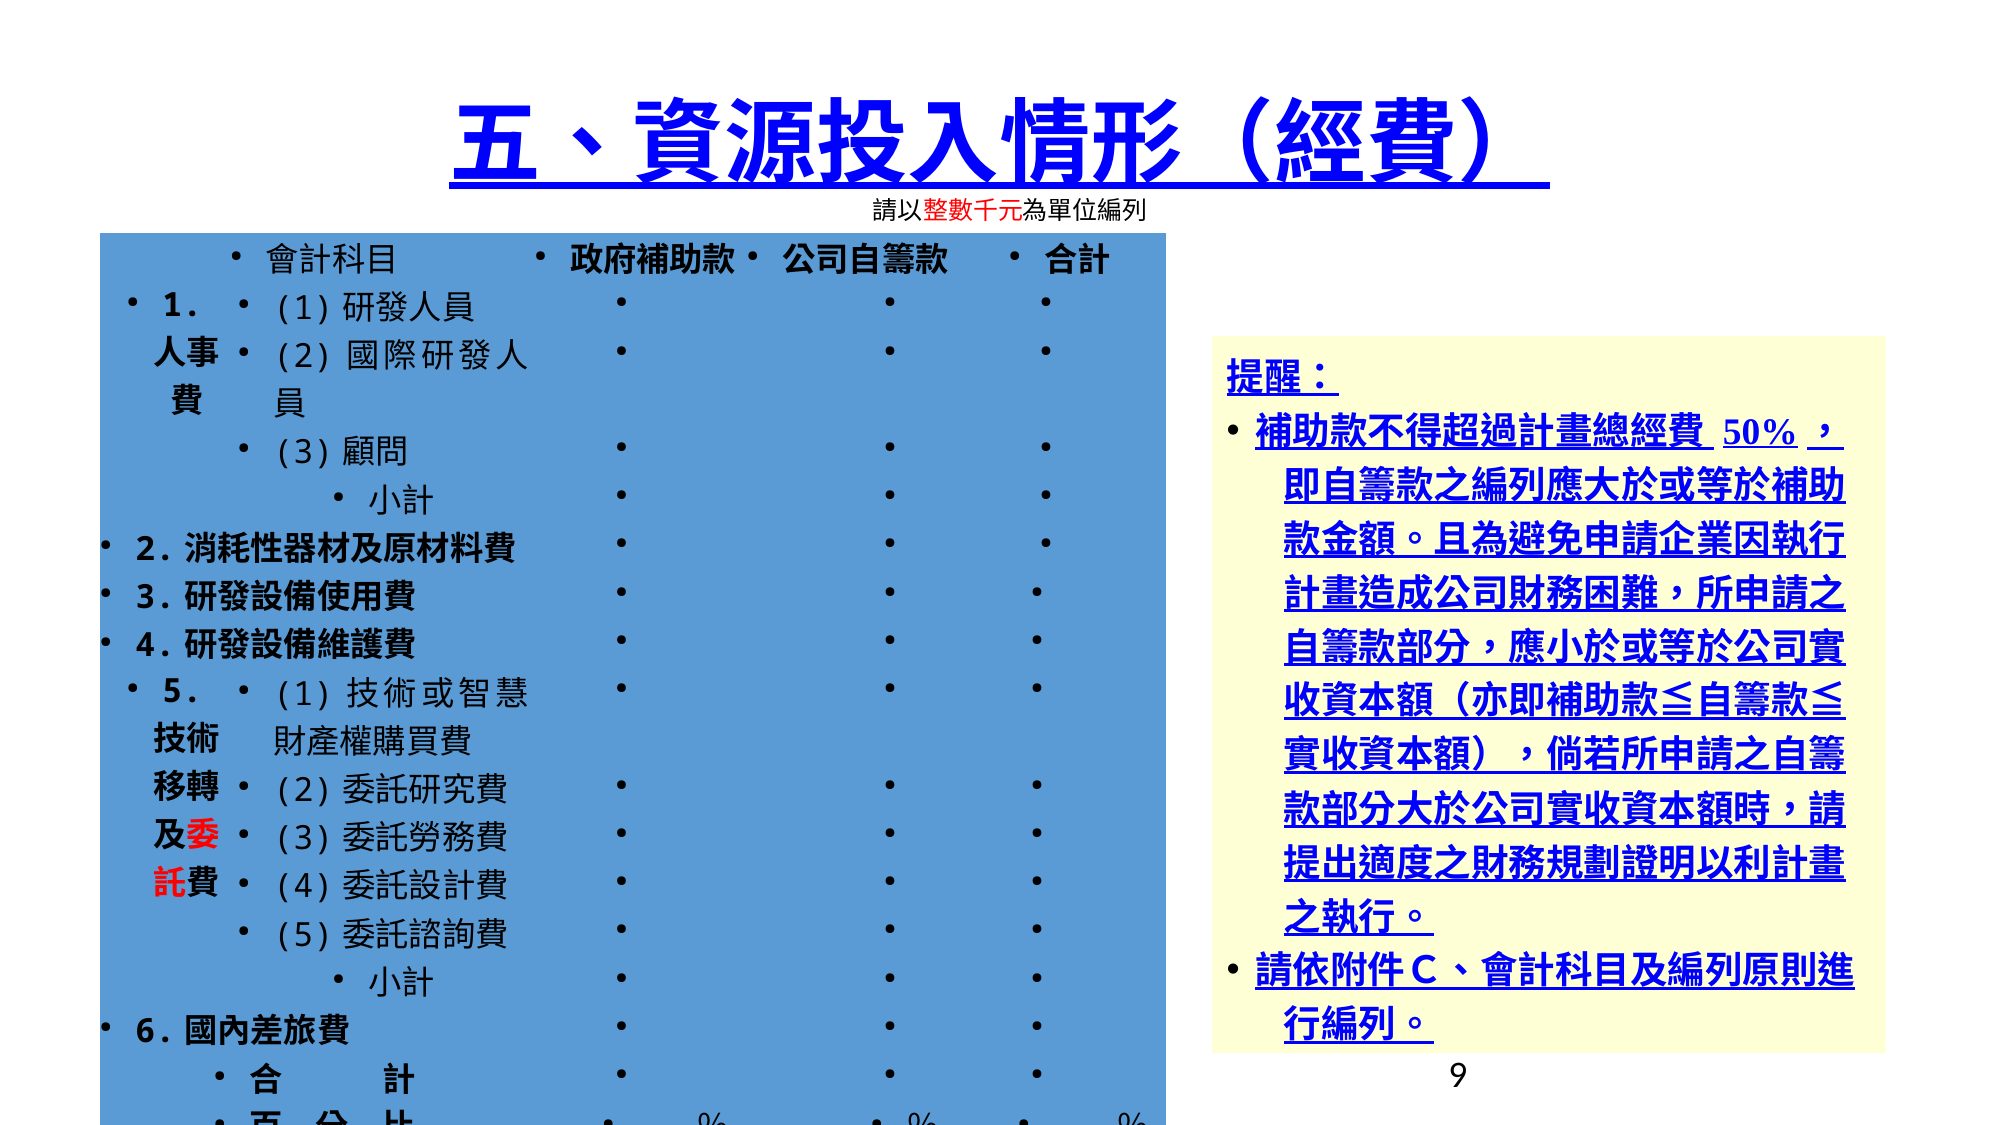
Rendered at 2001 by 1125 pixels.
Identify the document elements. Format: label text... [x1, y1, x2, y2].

table_cell (3)顧問 [238, 425, 529, 474]
table_cell [742, 667, 954, 763]
table_cell 小計 [238, 474, 529, 522]
table_cell [742, 1004, 954, 1052]
table_cell [954, 329, 1166, 425]
table_cell [742, 281, 954, 329]
table_cell [954, 956, 1166, 1004]
table_cell [742, 474, 954, 522]
table_cell ％ [911, 1115, 917, 1125]
table_cell 合 計 [100, 1052, 529, 1101]
table_cell [954, 281, 1166, 329]
table_cell (5)委託諮詢費 [238, 908, 529, 956]
table_cell ％ [701, 1115, 707, 1125]
table_cell ％ [742, 1101, 954, 1125]
table_cell 2.消耗性器材及原材料費 [100, 522, 529, 570]
table_cell [529, 667, 742, 763]
table_cell [954, 859, 1166, 908]
table_cell 6.國內差旅費 [100, 1004, 529, 1052]
table_cell 百 分 比 [100, 1101, 529, 1125]
table_cell [742, 859, 954, 908]
table_cell [742, 522, 954, 570]
table_header 會計科目 [100, 233, 529, 281]
table_cell [954, 1052, 1166, 1101]
table_cell [954, 667, 1166, 763]
table_cell (2)國際研發人員 [238, 329, 529, 425]
table_cell [954, 1004, 1166, 1052]
table_header 公司自籌款 [742, 233, 954, 281]
table_cell (1)技術或智慧財產權購買費 [238, 667, 529, 763]
text_box 提醒： 補助款不得超過計畫總經費 50%，即自籌款之編列應大於或等於補助款金額。且為避免申請企業因執行計畫造成公司財務困難，所申請之自籌款部分，應小於或等於公司實收資本額（亦即補助款≦自籌款≦實收資本額），倘若所申請之自籌款部分大於公司實收資本額時，請提出適度之財務規劃證明以利計畫之執行。 請依附件Ｃ、會計科目及編列原則進行編列。 [1212, 336, 1886, 1053]
table_cell [742, 1052, 954, 1101]
table_cell [742, 618, 954, 667]
text_box 9 [1433, 1042, 1900, 1103]
table_cell [529, 956, 742, 1004]
table_header 合計 [954, 233, 1166, 281]
table_cell 4.研發設備維護費 [100, 618, 529, 667]
table_cell [742, 908, 954, 956]
table_cell 5.技術移轉及委託費 [100, 667, 238, 1004]
table_cell [954, 425, 1166, 474]
table_cell [529, 859, 742, 908]
table_cell [742, 329, 954, 425]
table_cell [954, 570, 1166, 618]
table_cell [742, 763, 954, 811]
table_cell [742, 570, 954, 618]
table_cell [742, 425, 954, 474]
table_cell [529, 570, 742, 618]
table_cell 小計 [238, 956, 529, 1004]
table_cell [954, 763, 1166, 811]
table_cell 3.研發設備使用費 [100, 570, 529, 618]
table_cell [954, 811, 1166, 859]
table_cell [529, 474, 742, 522]
table_cell [954, 474, 1166, 522]
table_cell ％ [954, 1101, 1166, 1125]
table_cell (2)委託研究費 [238, 763, 529, 811]
table_cell 1.人事費 [100, 281, 238, 522]
table_header 政府補助款 [529, 233, 742, 281]
table_cell (4)委託設計費 [238, 859, 529, 908]
table_cell [529, 618, 742, 667]
table_cell [529, 329, 742, 425]
table_cell [742, 956, 954, 1004]
table_cell [529, 811, 742, 859]
table_cell [529, 763, 742, 811]
table_cell [529, 522, 742, 570]
table_cell [529, 1052, 742, 1101]
table_cell [742, 811, 954, 859]
table_cell [529, 1004, 742, 1052]
table_cell (3)委託勞務費 [238, 811, 529, 859]
title 五、資源投入情形（經費） [99, 45, 1900, 233]
table_cell ％ [529, 1101, 742, 1125]
table_cell [954, 908, 1166, 956]
table_cell ％ [1121, 1115, 1127, 1125]
table_cell [529, 908, 742, 956]
text_box 請以整數千元為單位編列 [858, 187, 1163, 232]
table_cell [529, 425, 742, 474]
table_cell [529, 281, 742, 329]
table_cell [954, 522, 1166, 570]
table_cell [954, 618, 1166, 667]
table_cell (1)研發人員 [238, 281, 529, 329]
